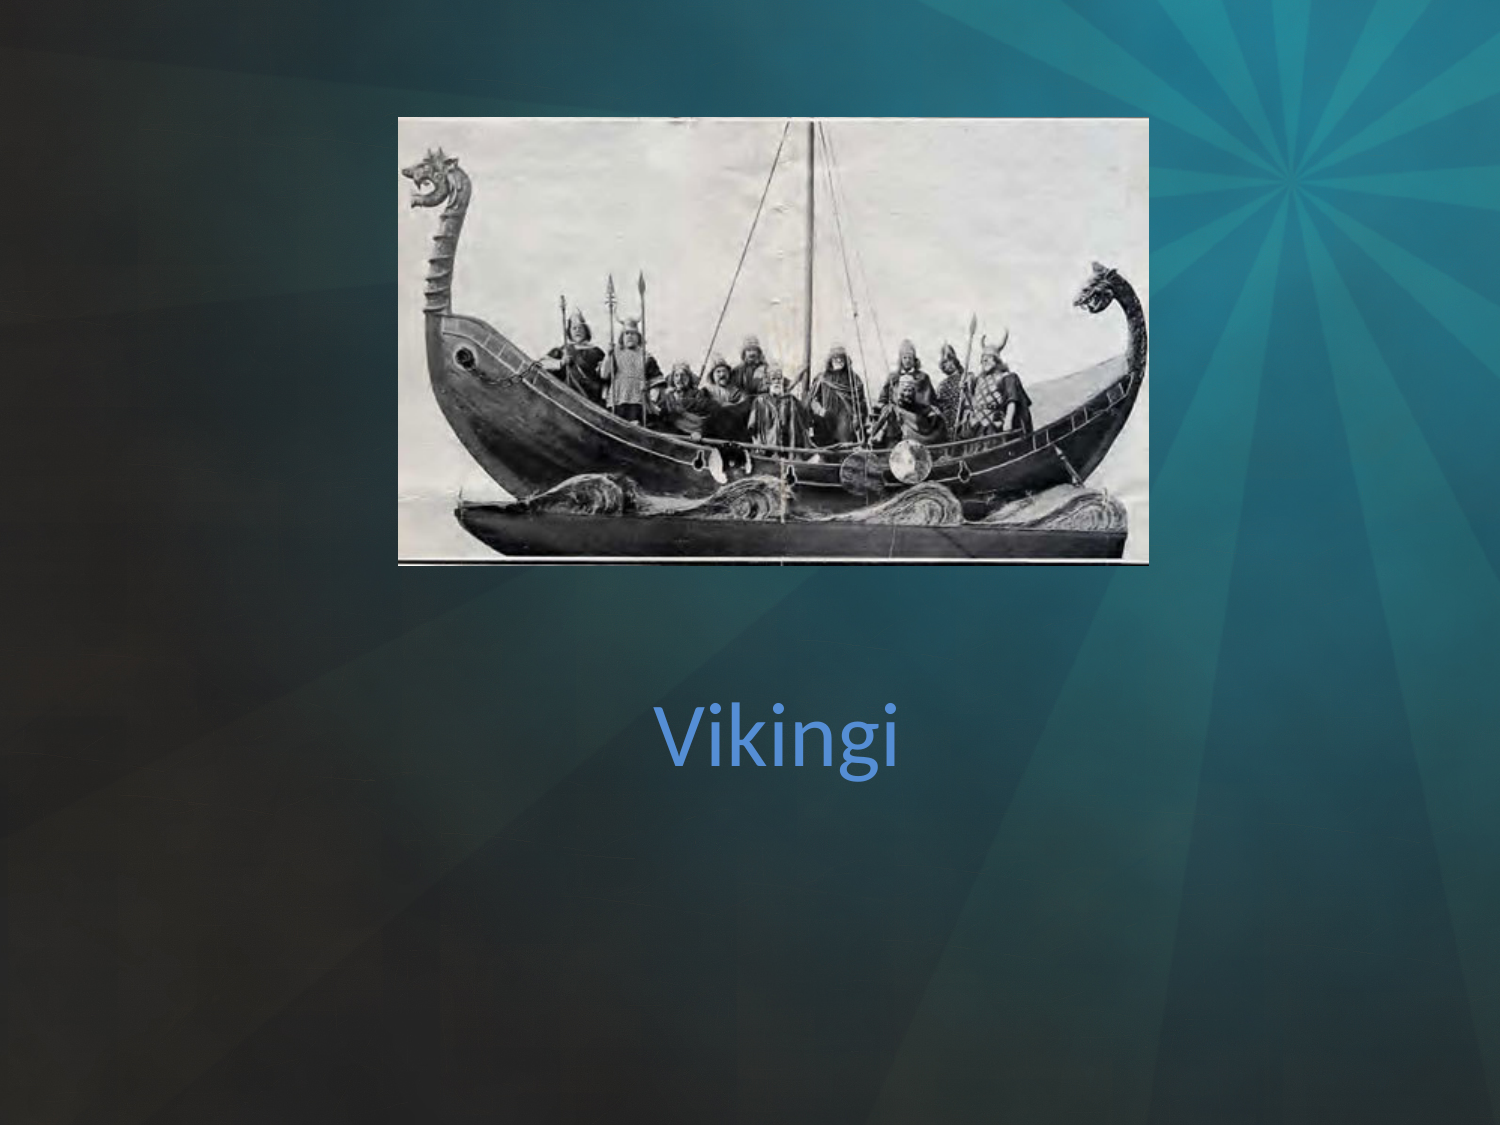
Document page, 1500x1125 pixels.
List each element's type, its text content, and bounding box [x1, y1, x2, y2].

picture [0, 0, 1500, 1125]
title Vikingi [140, 609, 1416, 851]
